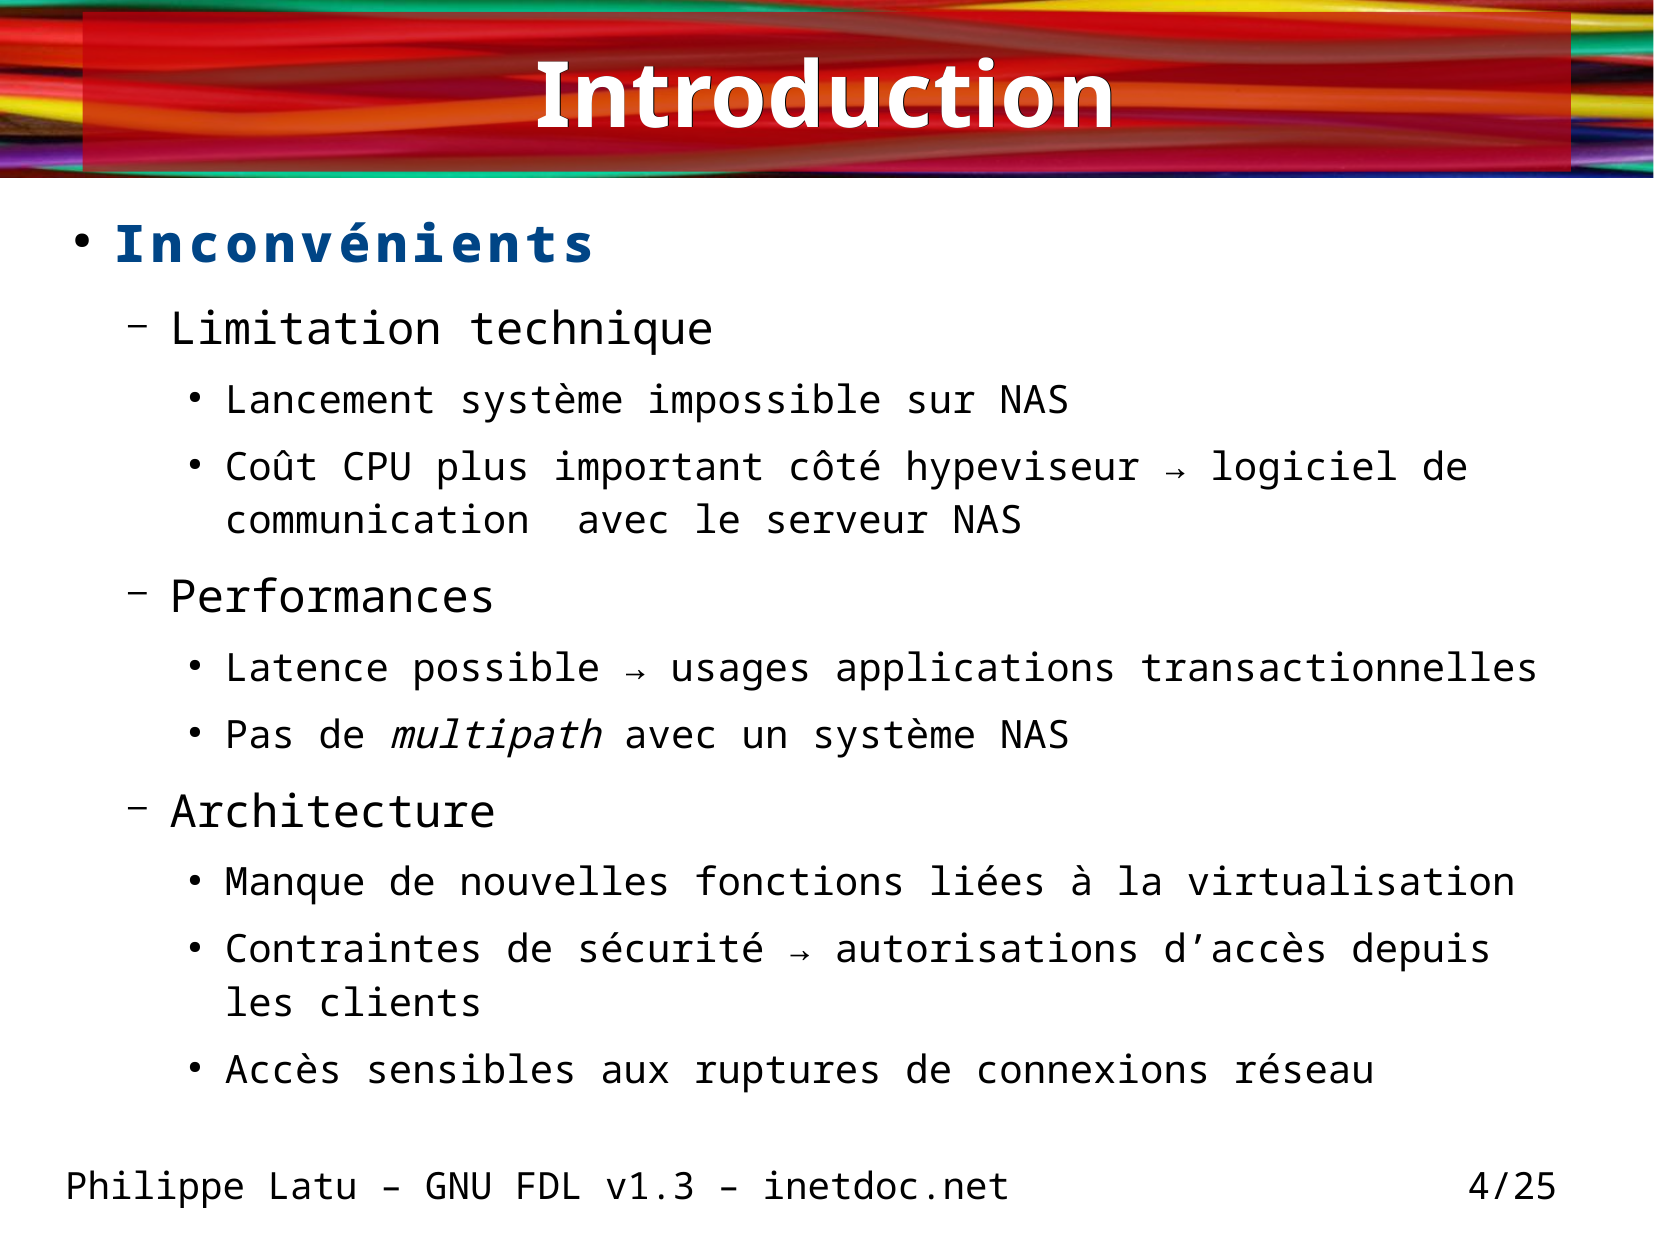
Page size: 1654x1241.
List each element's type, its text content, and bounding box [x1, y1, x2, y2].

title Introduction [82, 11, 1571, 172]
list Inconvénients Limitation technique Lancement système impossible sur NAS Coût CPU plus important côté hypeviseur → logiciel de communication avec le serveur NAS Performances Latence possible → usages applications transactionnelles Pas de multipath avec un système NAS Architecture Manque de nouvelles fonctions liées à la virtualisation Contraintes de sécurité → autorisations d’accès depuis les clients Accès sensibles aux ruptures de connexions réseau [59, 206, 1571, 1098]
picture [0, 0, 1654, 178]
text_box Philippe Latu – GNU FDL v1.3 – inetdoc.net <numéro>/25 [59, 1133, 1595, 1237]
